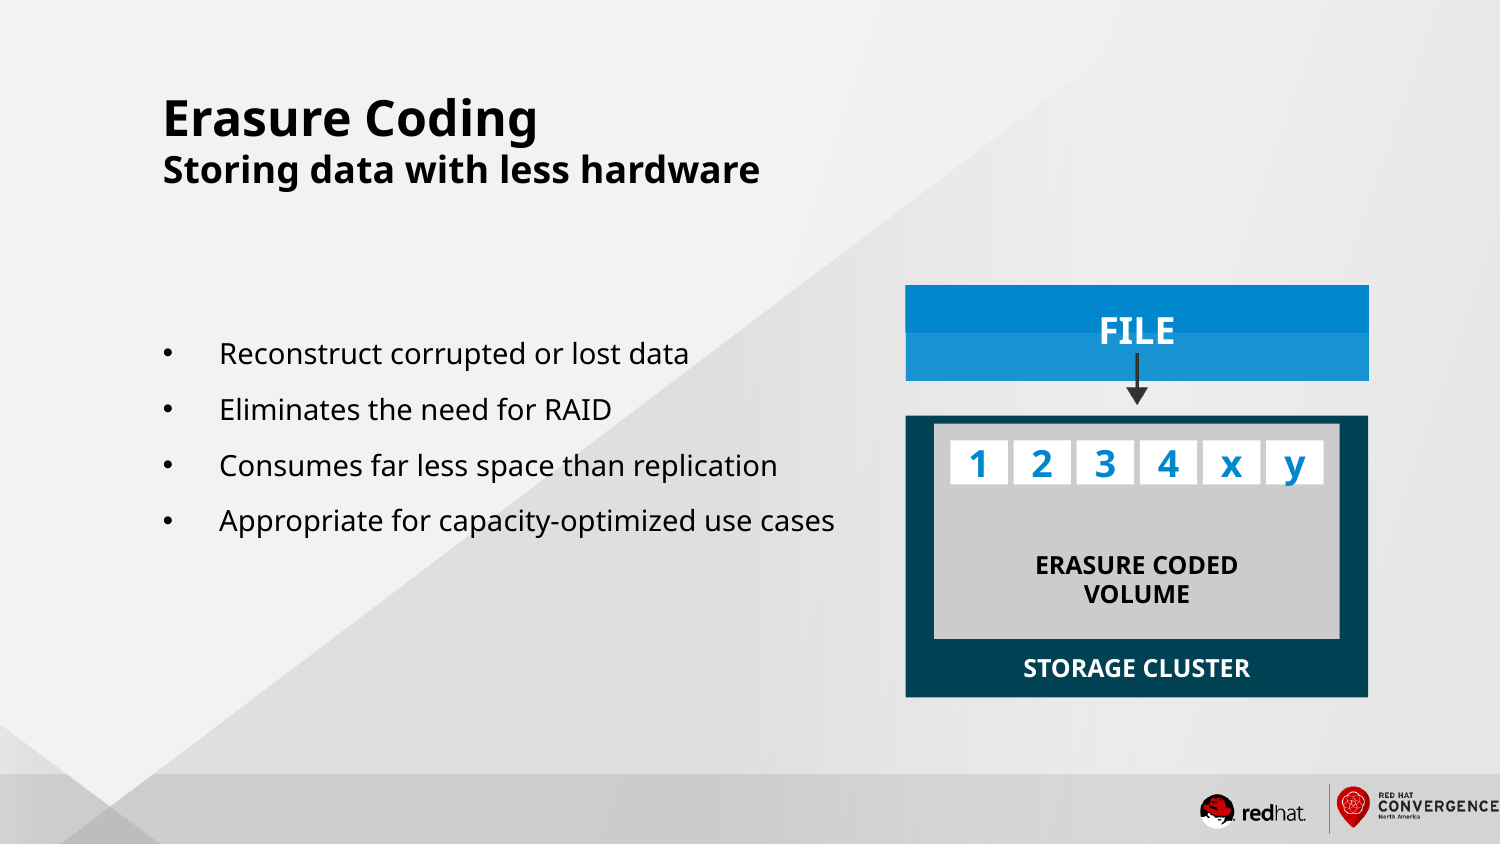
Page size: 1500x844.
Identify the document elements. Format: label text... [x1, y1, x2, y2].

text_box Erasure Coding Storing data with less hardware [147, 78, 1407, 200]
text_box FILE [905, 289, 1369, 371]
picture [0, 0, 1500, 844]
text_box 4 [1139, 440, 1198, 485]
text_box 1 [950, 440, 1008, 485]
text_box x [1202, 440, 1261, 485]
text_box 2 [1013, 440, 1071, 485]
list Reconstruct corrupted or lost data Eliminates the need for RAID Consumes far less space than replication Appropriate for capacity-optimized use cases [147, 320, 894, 561]
text_box y [1266, 440, 1324, 485]
text_box 3 [1076, 440, 1135, 485]
text_box ERASURE CODED VOLUME [934, 538, 1340, 620]
text_box STORAGE CLUSTER [934, 637, 1340, 698]
text_box [905, 415, 1369, 698]
